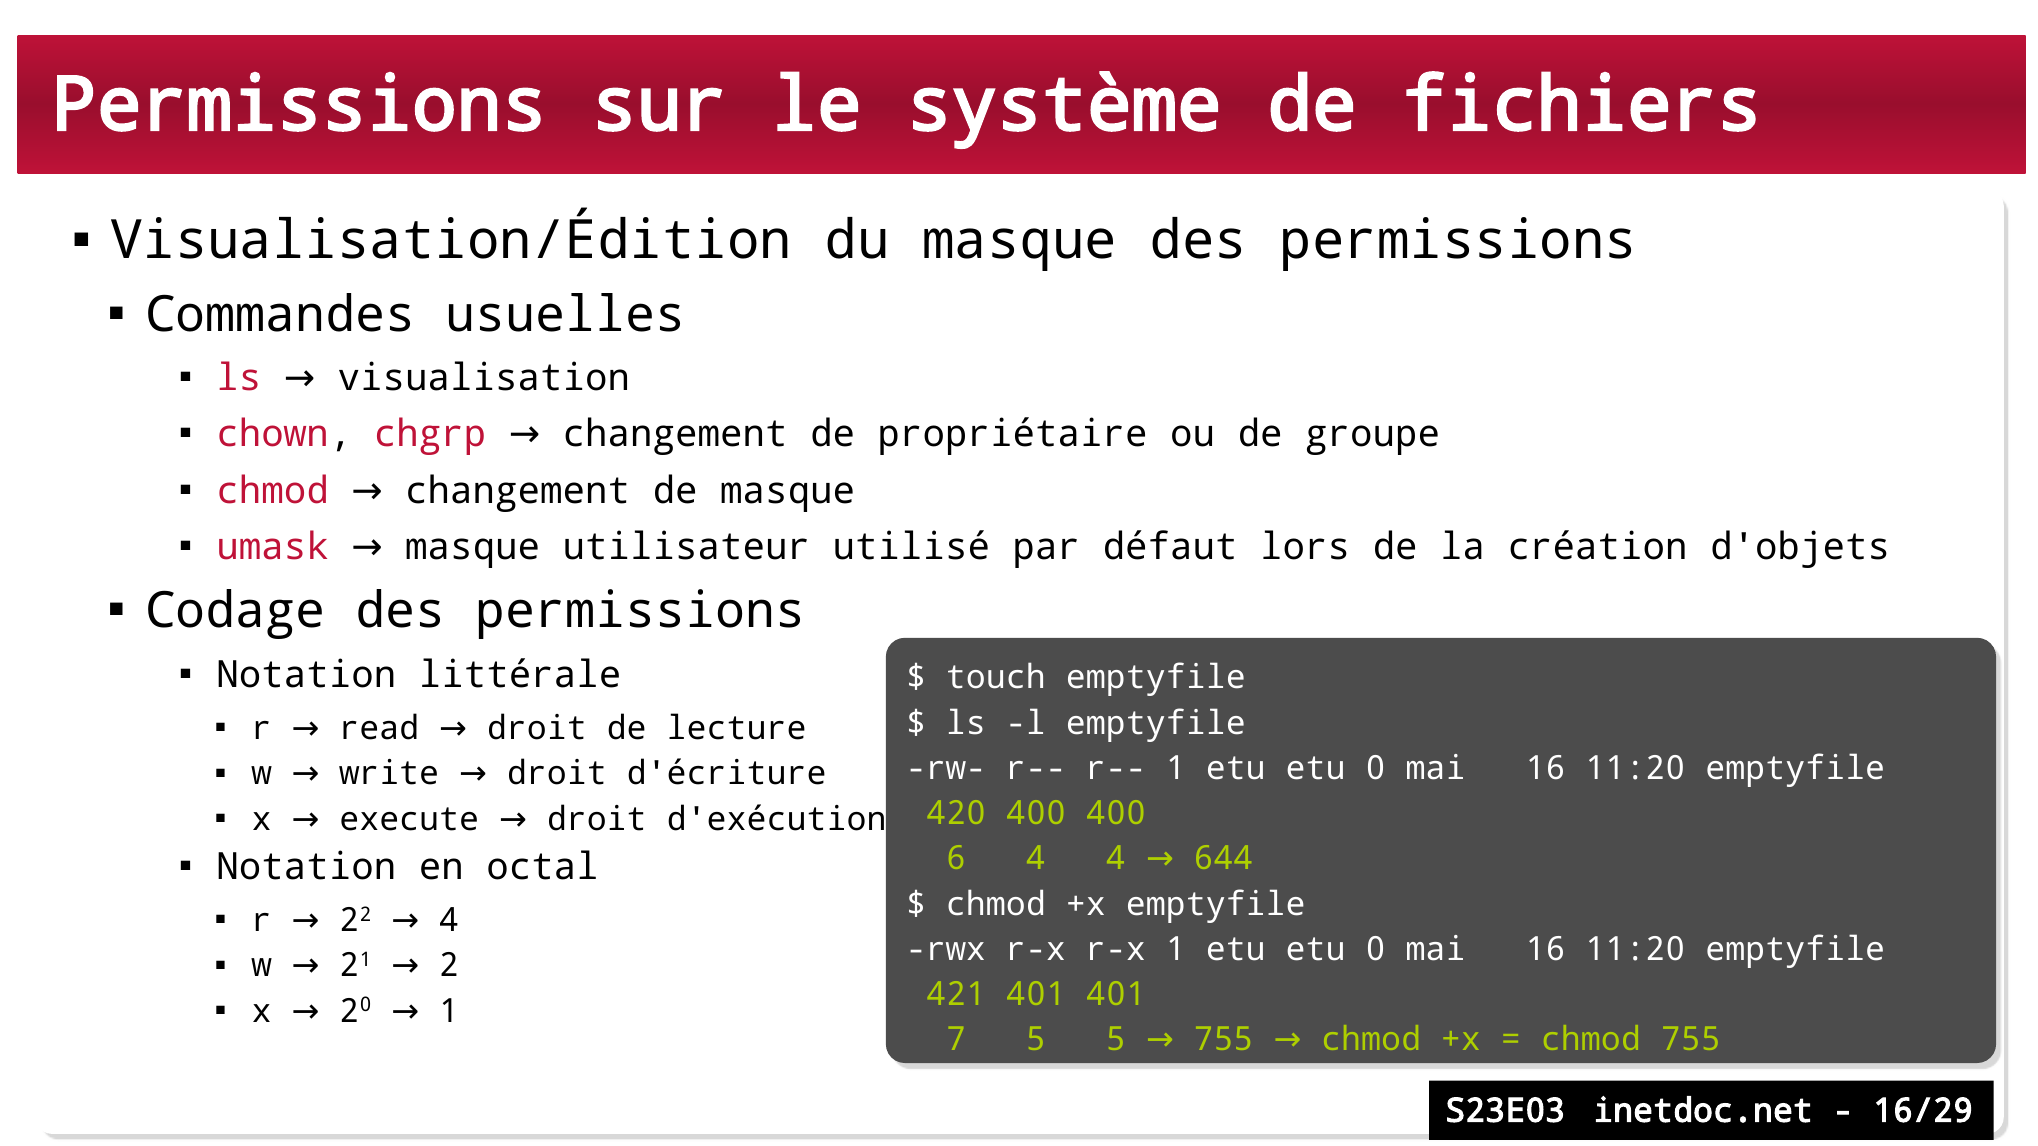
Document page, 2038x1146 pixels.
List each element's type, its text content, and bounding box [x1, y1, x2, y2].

text_box S23E03 inetdoc.net - <numéro>/29 [1429, 1080, 1994, 1140]
text_box $ touch emptyfile $ ls -l emptyfile -rw- r-- r-- 1 etu etu 0 mai 16 11:20 emptyfile 420 400 400 6 4 4 → 644 $ chmod +x emptyfile -rwx r-x r-x 1 etu etu 0 mai 16 11:20 emptyfile 421 401 401 7 5 5 → 755 → chmod +x = chmod 755 [885, 637, 1997, 1064]
text_box Permissions sur le système de fichiers [17, 35, 2026, 174]
text_box Visualisation/Édition du masque des permissions Commandes usuelles ls → visualisation chown, chgrp → changement de propriétaire ou de groupe chmod → changement de masque umask → masque utilisateur utilisé par défaut lors de la création d'objets Codage des permissions Notation littérale r → read → droit de lecture w → write → droit d'écriture x → execute → droit d'exécution Notation en octal r → 22 → 4 w → 21 → 2 x → 20 → 1 [35, 188, 2004, 1134]
